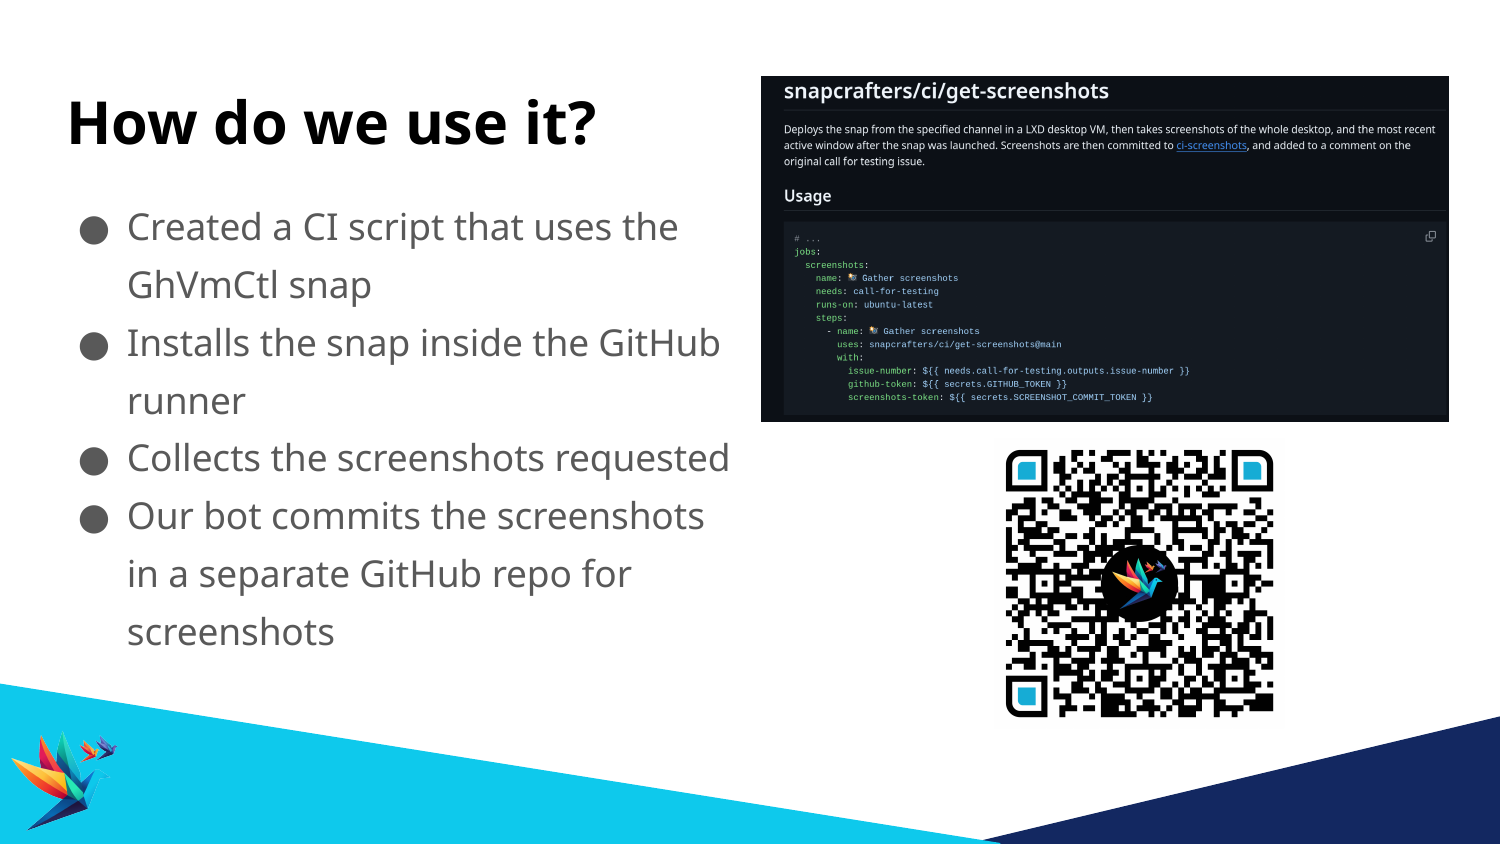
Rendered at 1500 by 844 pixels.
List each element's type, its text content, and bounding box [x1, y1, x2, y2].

picture [0, 717, 127, 844]
picture [761, 76, 1449, 422]
list Created a CI script that uses the GhVmCtl snap Installs the snap inside the GitHub runner Collects the screenshots requested Our bot commits the screenshots in a separate GitHub repo for screenshots [51, 178, 750, 729]
title How do we use it? [51, 66, 750, 178]
picture [994, 438, 1285, 729]
